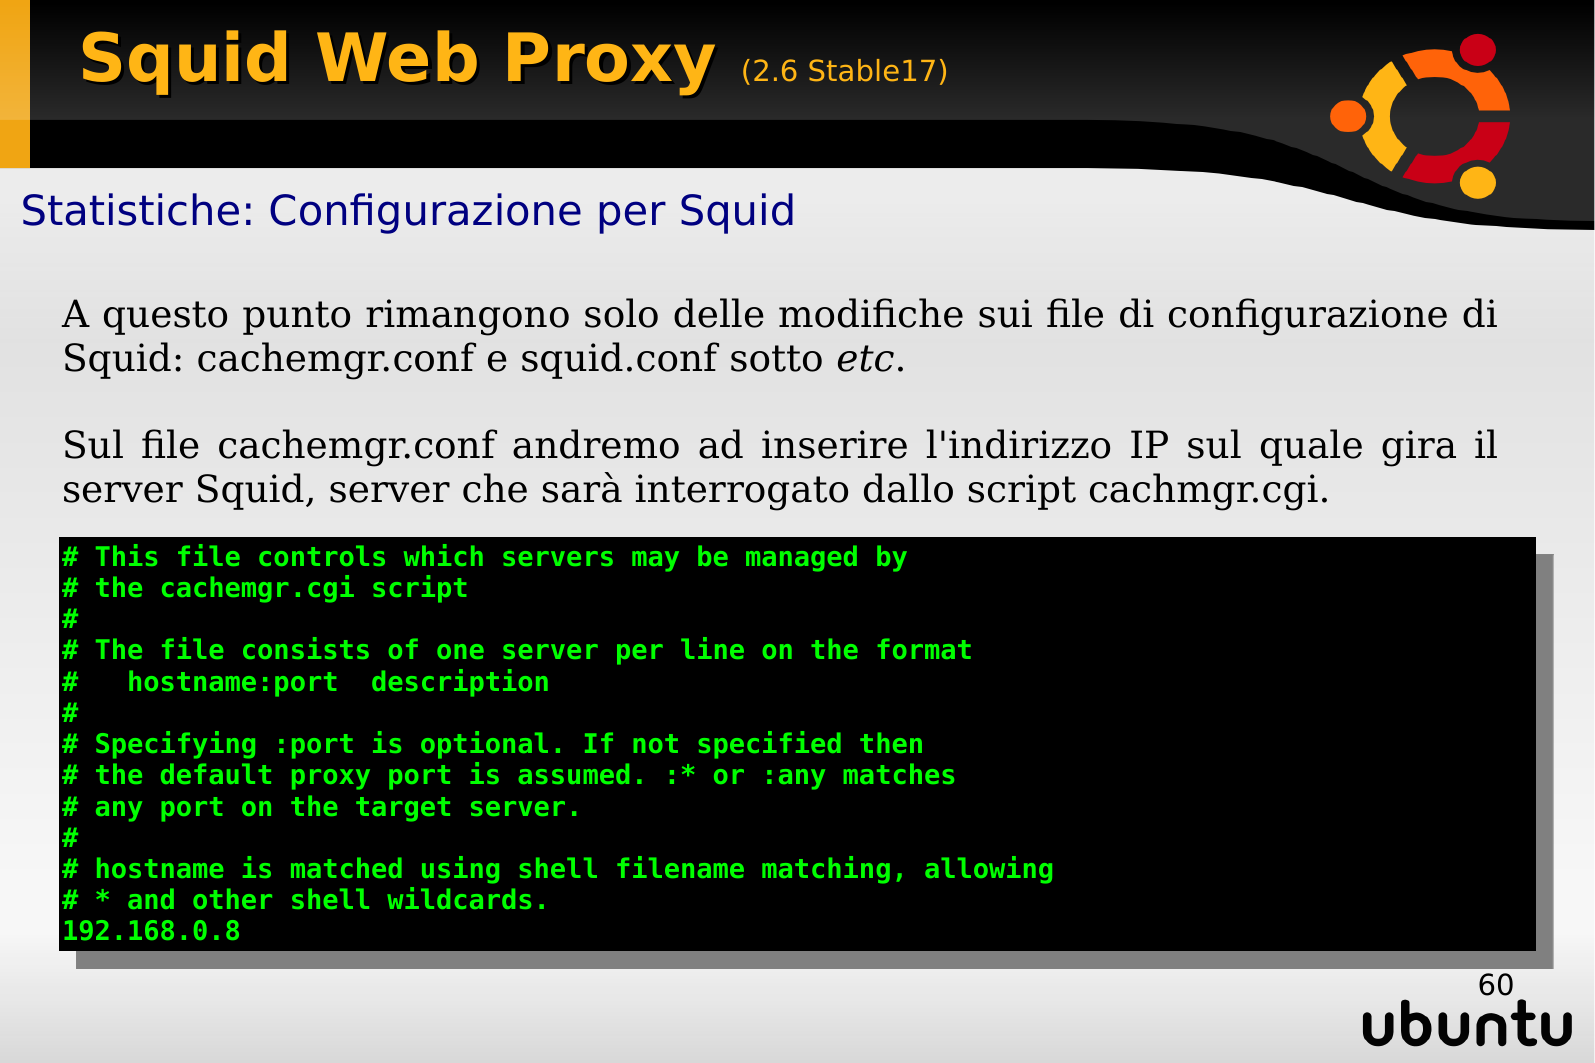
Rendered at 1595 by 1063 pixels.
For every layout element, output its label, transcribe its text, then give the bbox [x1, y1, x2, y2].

text_box A questo punto rimangono solo delle modifiche sui file di configurazione di Squid: cachemgr.conf e squid.conf sotto etc. Sul file cachemgr.conf andremo ad inserire l'indirizzo IP sul quale gira il server Squid, server che sarà interrogato dallo script cachmgr.cgi. [59, 285, 1565, 1034]
text_box Statistiche: Configurazione per Squid [17, 178, 1554, 243]
text_box # This file controls which servers may be managed by # the cachemgr.cgi script # # The file consists of one server per line on the format # hostname:port description # # Specifying :port is optional. If not specified then # the default proxy port is assumed. :* or :any matches # any port on the target server. # # hostname is matched using shell filename matching, allowing # * and other shell wildcards. 192.168.0.8 [59, 537, 1536, 951]
text_box Squid Web Proxy (2.6 Stable17) [23, 11, 1004, 105]
picture [0, 0, 1595, 1063]
